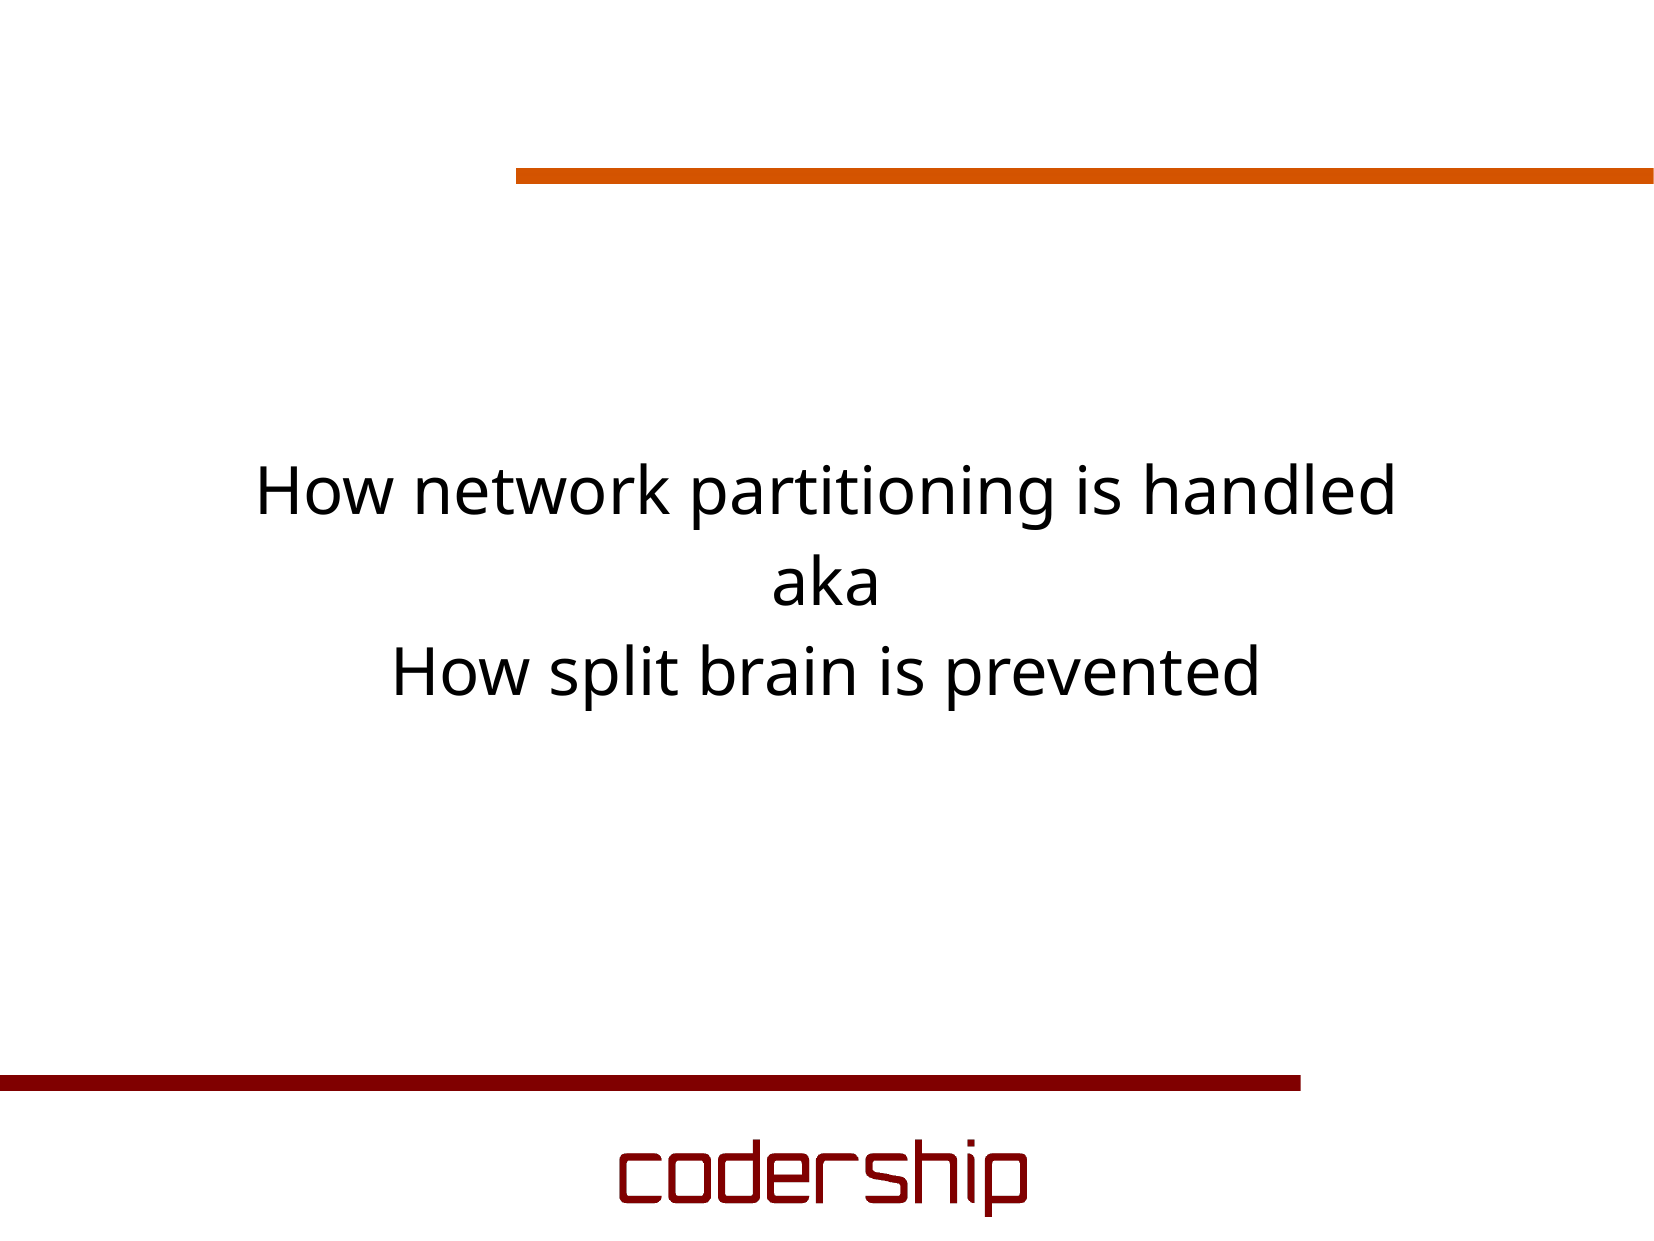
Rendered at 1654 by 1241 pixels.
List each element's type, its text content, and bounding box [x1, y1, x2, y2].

subtitle How network partitioning is handled aka How split brain is prevented [82, 49, 1571, 1109]
picture [1571, 168, 1654, 184]
picture [0, 1075, 82, 1091]
picture [612, 1132, 1034, 1224]
